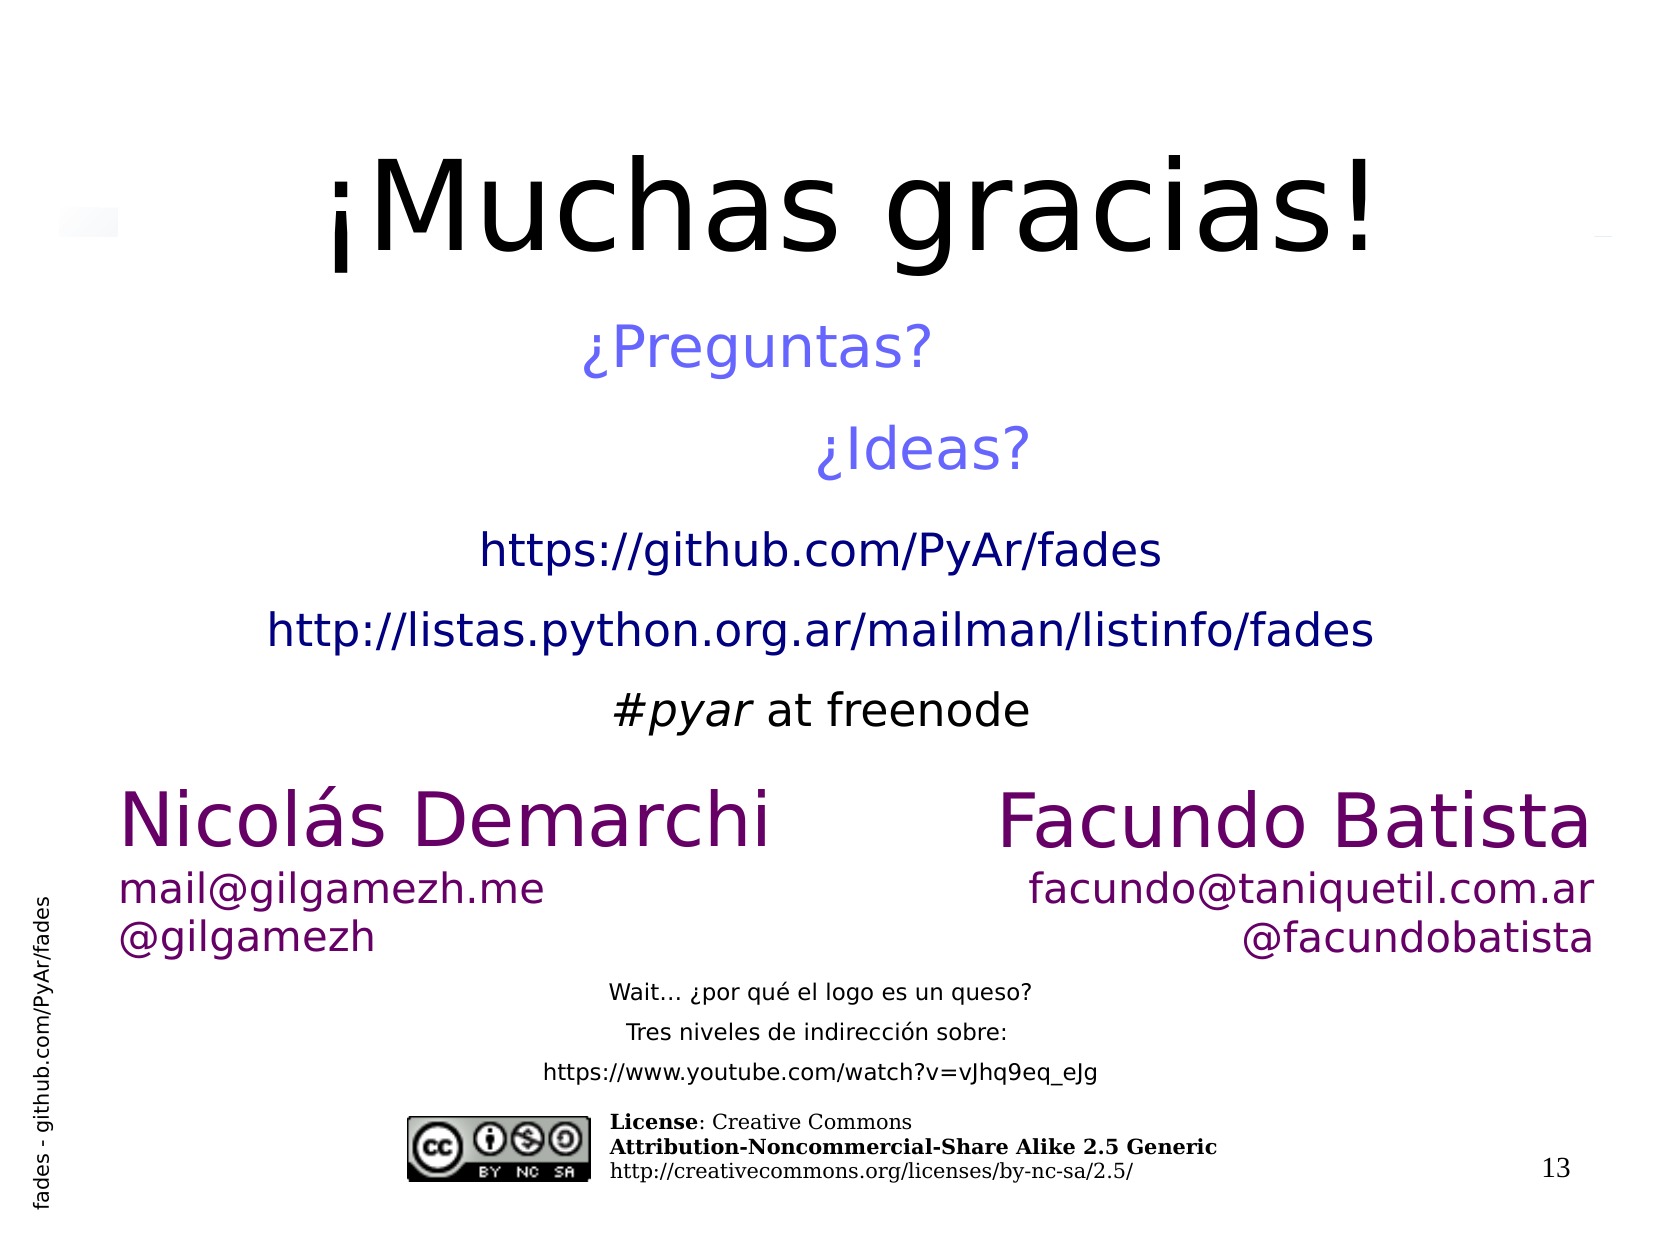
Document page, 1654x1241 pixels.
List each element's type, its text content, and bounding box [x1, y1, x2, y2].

title Facundo Batista facundo@taniquetil.com.ar @facundobatista [974, 776, 1595, 963]
title ¡Muchas gracias! ¿Preguntas? ¿Ideas? [275, 71, 1426, 473]
text_box License: Creative Commons Attribution-Noncommercial-Share Alike 2.5 Generic http://creativecommons.org/licenses/by-nc-sa/2.5/ [610, 1102, 1462, 1191]
picture [407, 1116, 591, 1182]
text_box [118, 59, 1595, 414]
title https://github.com/PyAr/fades http://listas.python.org.ar/mailman/listinfo/fades #pyar at freenode [76, 484, 1565, 751]
title Nicolás Demarchi mail@gilgamezh.me @gilgamezh [118, 751, 827, 972]
title Wait… ¿por qué el logo es un queso? Tres niveles de indirección sobre: https://www.youtube.com/watch?v=vJhq9eq_eJg [76, 972, 1565, 1081]
